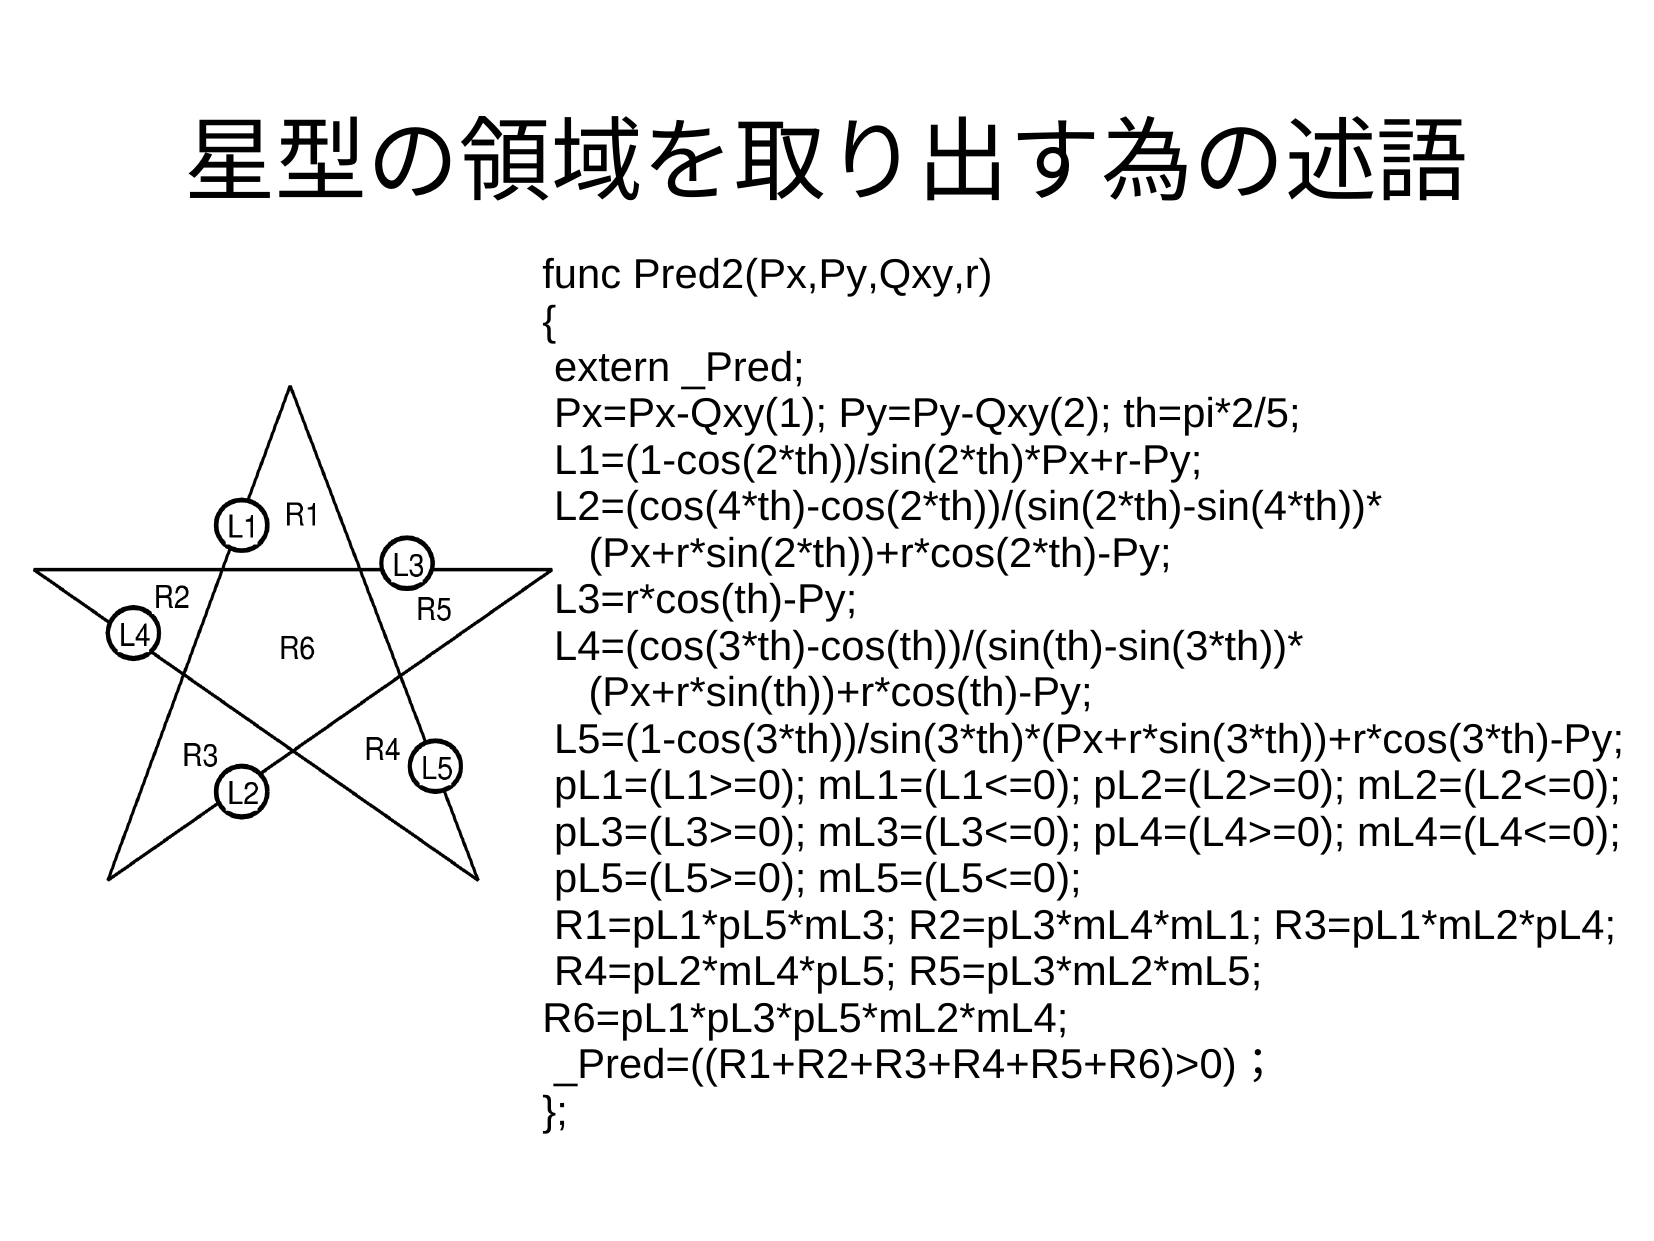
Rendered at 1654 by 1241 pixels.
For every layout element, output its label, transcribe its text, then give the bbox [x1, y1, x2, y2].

picture [29, 383, 561, 886]
text_box func Pred2(Px,Py,Qxy,r)‏ { extern _Pred; Px=Px-Qxy(1); Py=Py-Qxy(2); th=pi*2/5; L1=(1-cos(2*th))/sin(2*th)*Px+r-Py; L2=(cos(4*th)-cos(2*th))/(sin(2*th)-sin(4*th))* (Px+r*sin(2*th))+r*cos(2*th)-Py; L3=r*cos(th)-Py; L4=(cos(3*th)-cos(th))/(sin(th)-sin(3*th))* (Px+r*sin(th))+r*cos(th)-Py; L5=(1-cos(3*th))/sin(3*th)*(Px+r*sin(3*th))+r*cos(3*th)-Py; pL1=(L1>=0); mL1=(L1<=0); pL2=(L2>=0); mL2=(L2<=0); pL3=(L3>=0); mL3=(L3<=0); pL4=(L4>=0); mL4=(L4<=0); pL5=(L5>=0); mL5=(L5<=0); R1=pL1*pL5*mL3; R2=pL3*mL4*mL1; R3=pL1*mL2*pL4; R4=pL2*mL4*pL5; R5=pL3*mL2*mL5; R6=pL1*pL3*pL5*mL2*mL4; _Pred=((R1+R2+R3+R4+R5+R6)>0)； }; [527, 241, 1654, 1139]
title 星型の領域を取り出す為の述語 [82, 56, 1571, 249]
